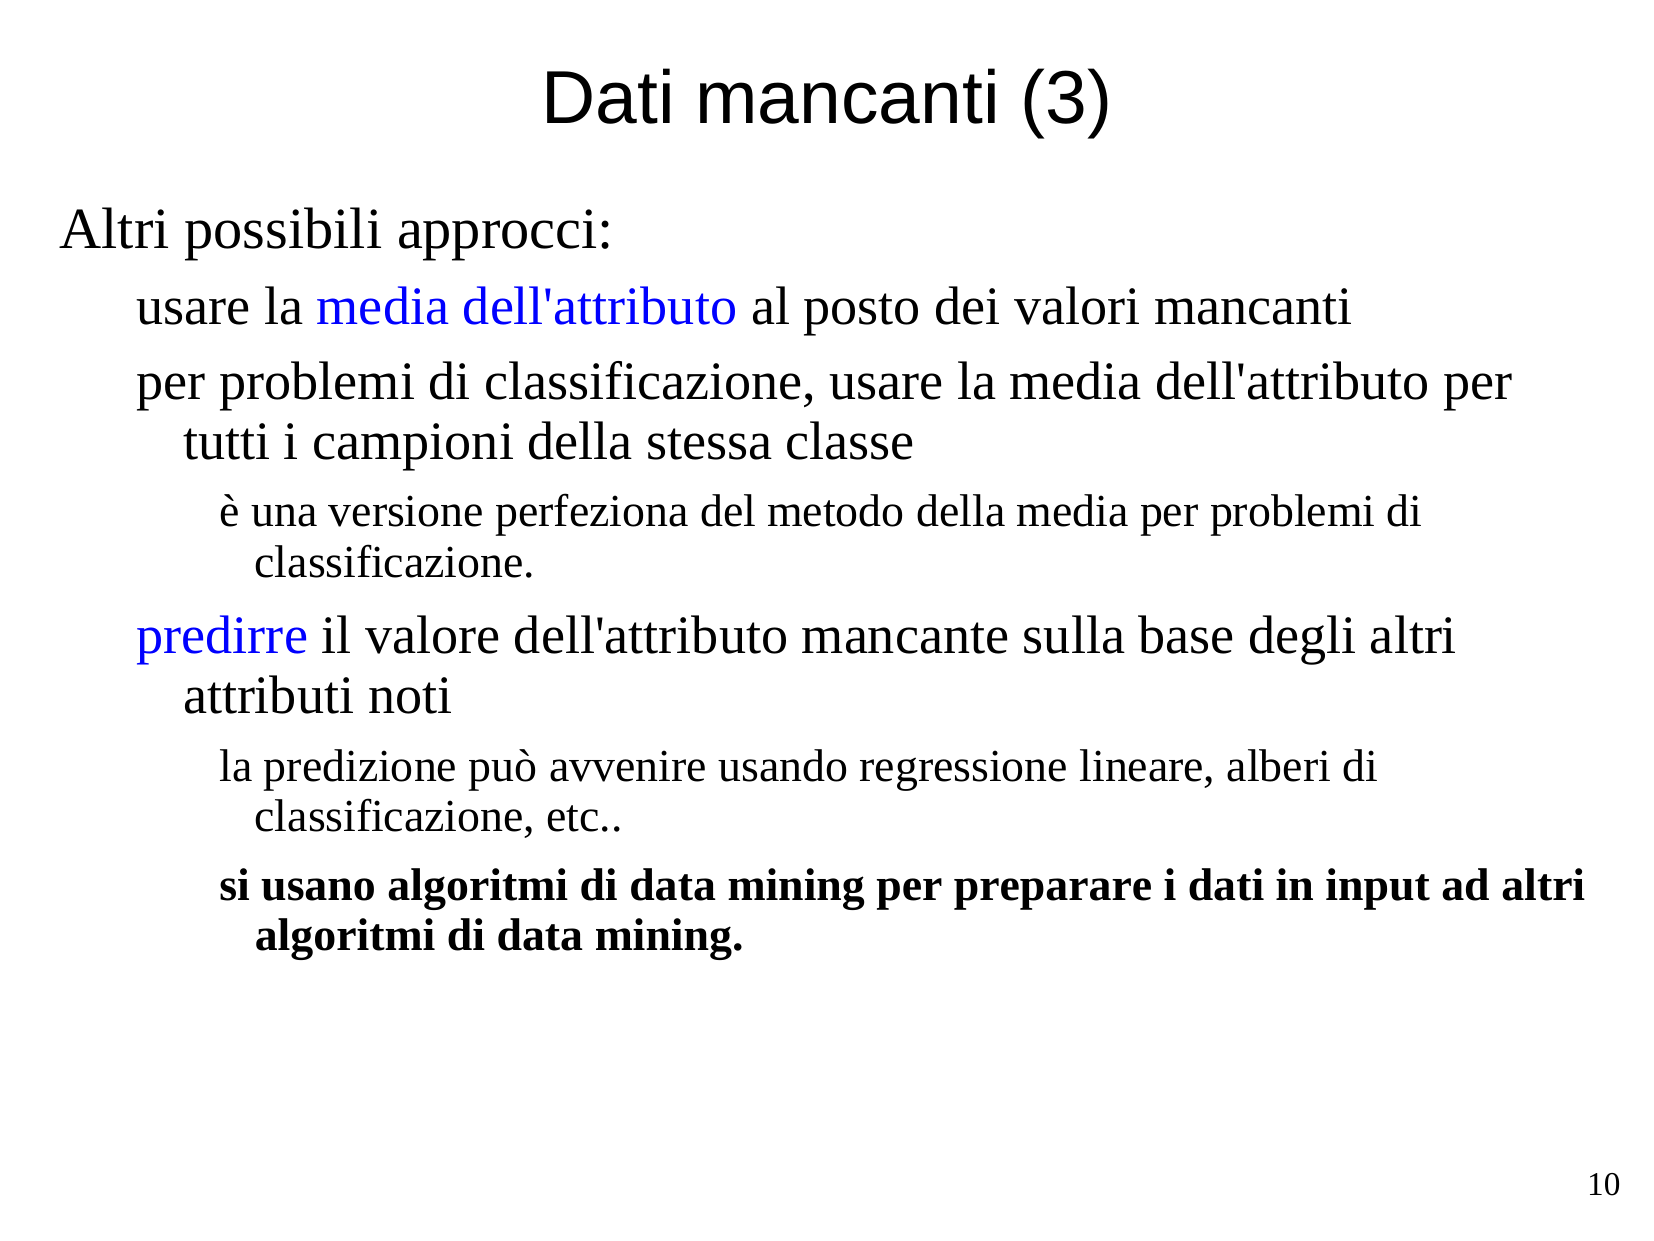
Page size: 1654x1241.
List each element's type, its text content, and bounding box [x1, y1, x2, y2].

list Altri possibili approcci: usare la media dell'attributo al posto dei valori mancanti per problemi di classificazione, usare la media dell'attributo per tutti i campioni della stessa classe è una versione perfeziona del metodo della media per problemi di classificazione. predirre il valore dell'attributo mancante sulla base degli altri attributi noti la predizione può avvenire usando regressione lineare, alberi di classificazione, etc.. si usano algoritmi di data mining per preparare i dati in input ad altri algoritmi di data mining. [42, 196, 1612, 1187]
title Dati mancanti (3) [37, 30, 1617, 166]
